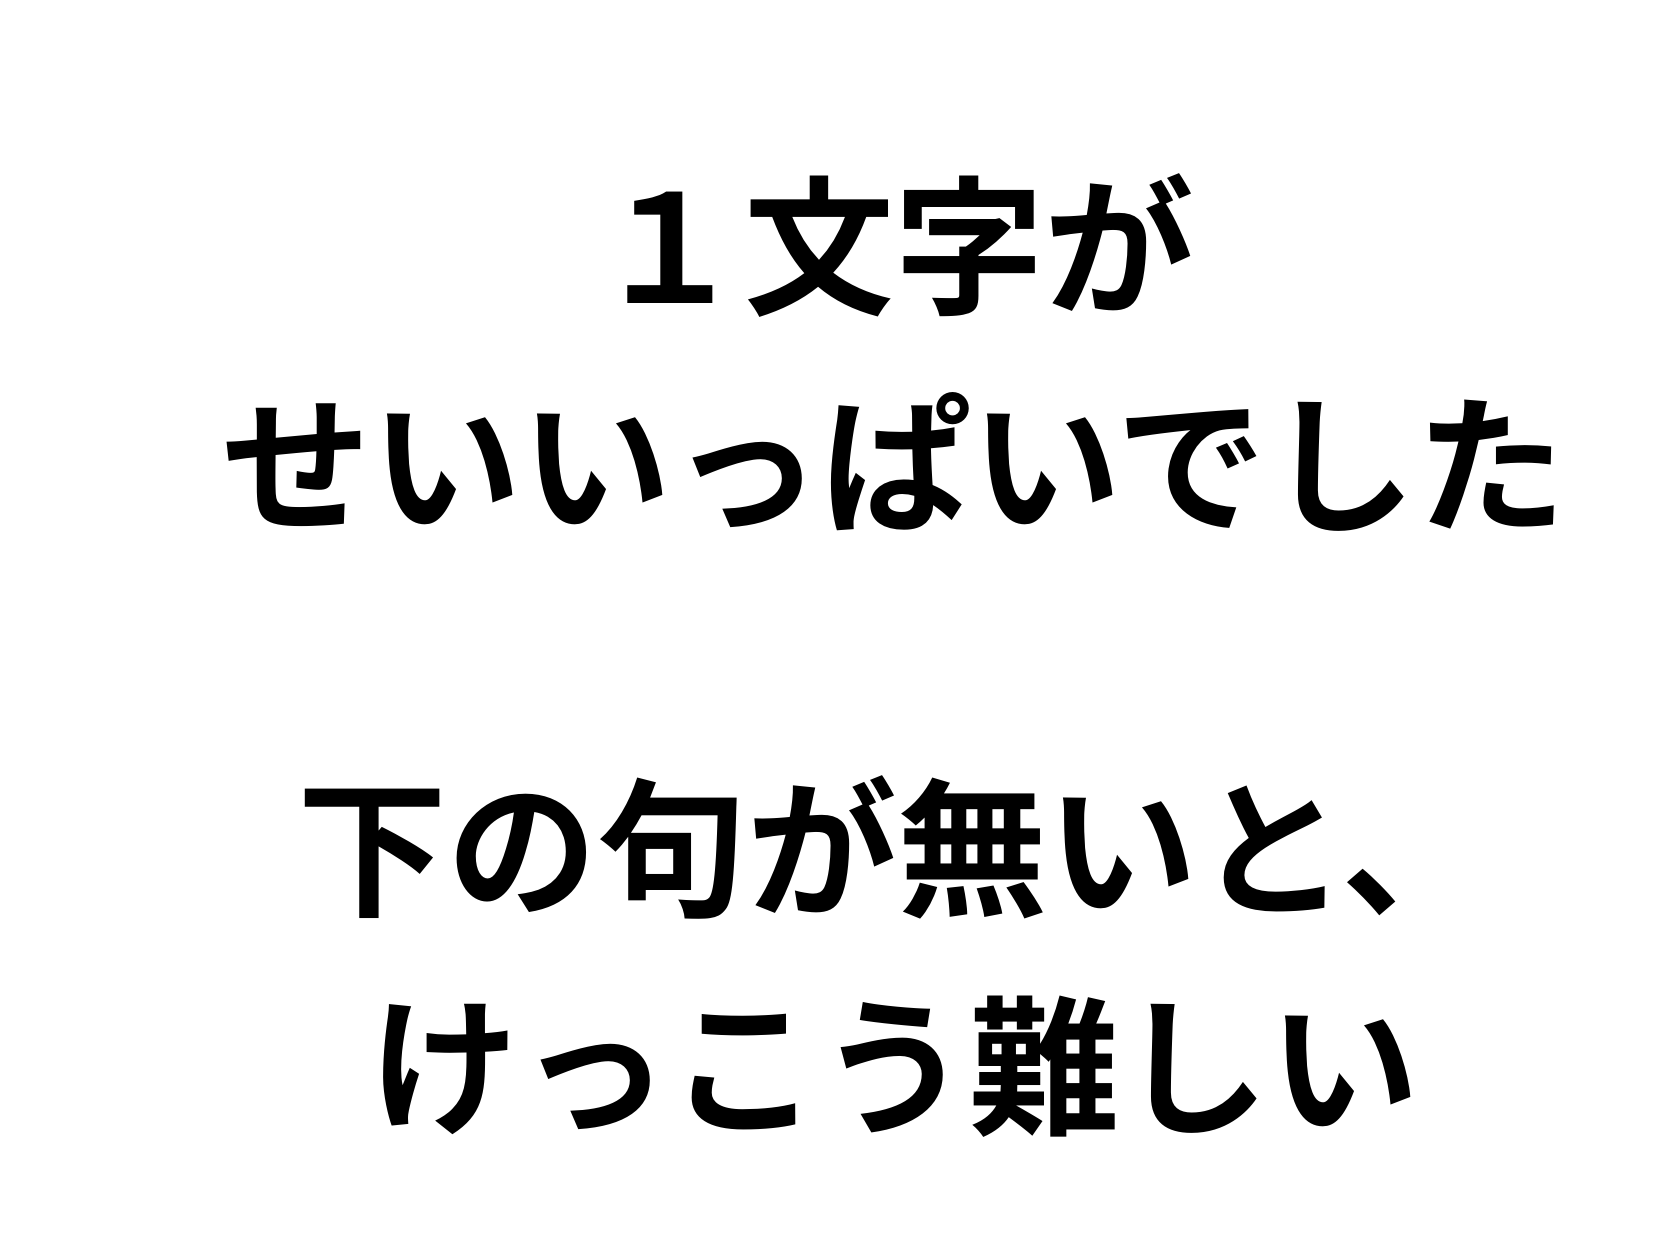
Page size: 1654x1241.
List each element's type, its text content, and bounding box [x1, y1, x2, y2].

text_box １文字が せいいっぱいでした 下の句が無いと、 けっこう難しい [206, 122, 1408, 945]
